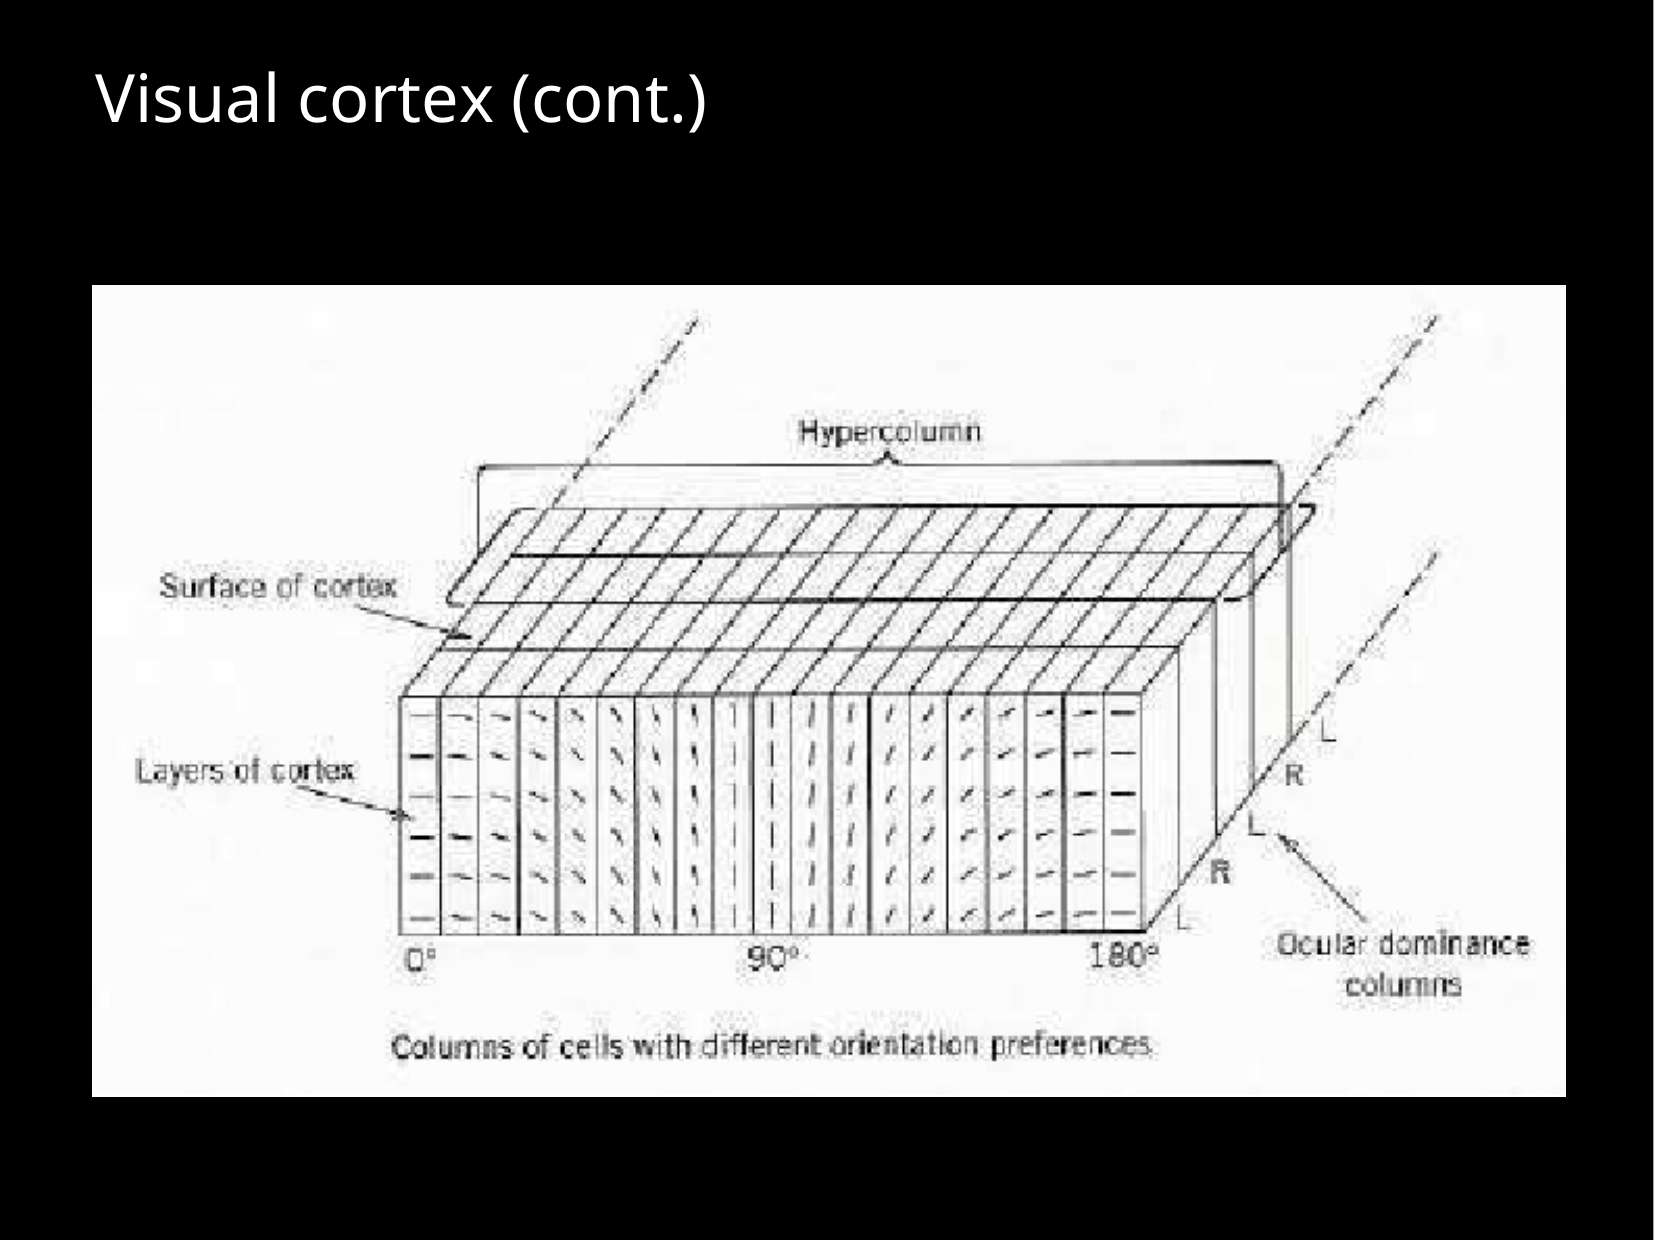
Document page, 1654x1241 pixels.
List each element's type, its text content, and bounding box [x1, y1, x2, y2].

picture [92, 285, 1566, 1097]
text_box Visual cortex (cont.) [74, 37, 788, 220]
